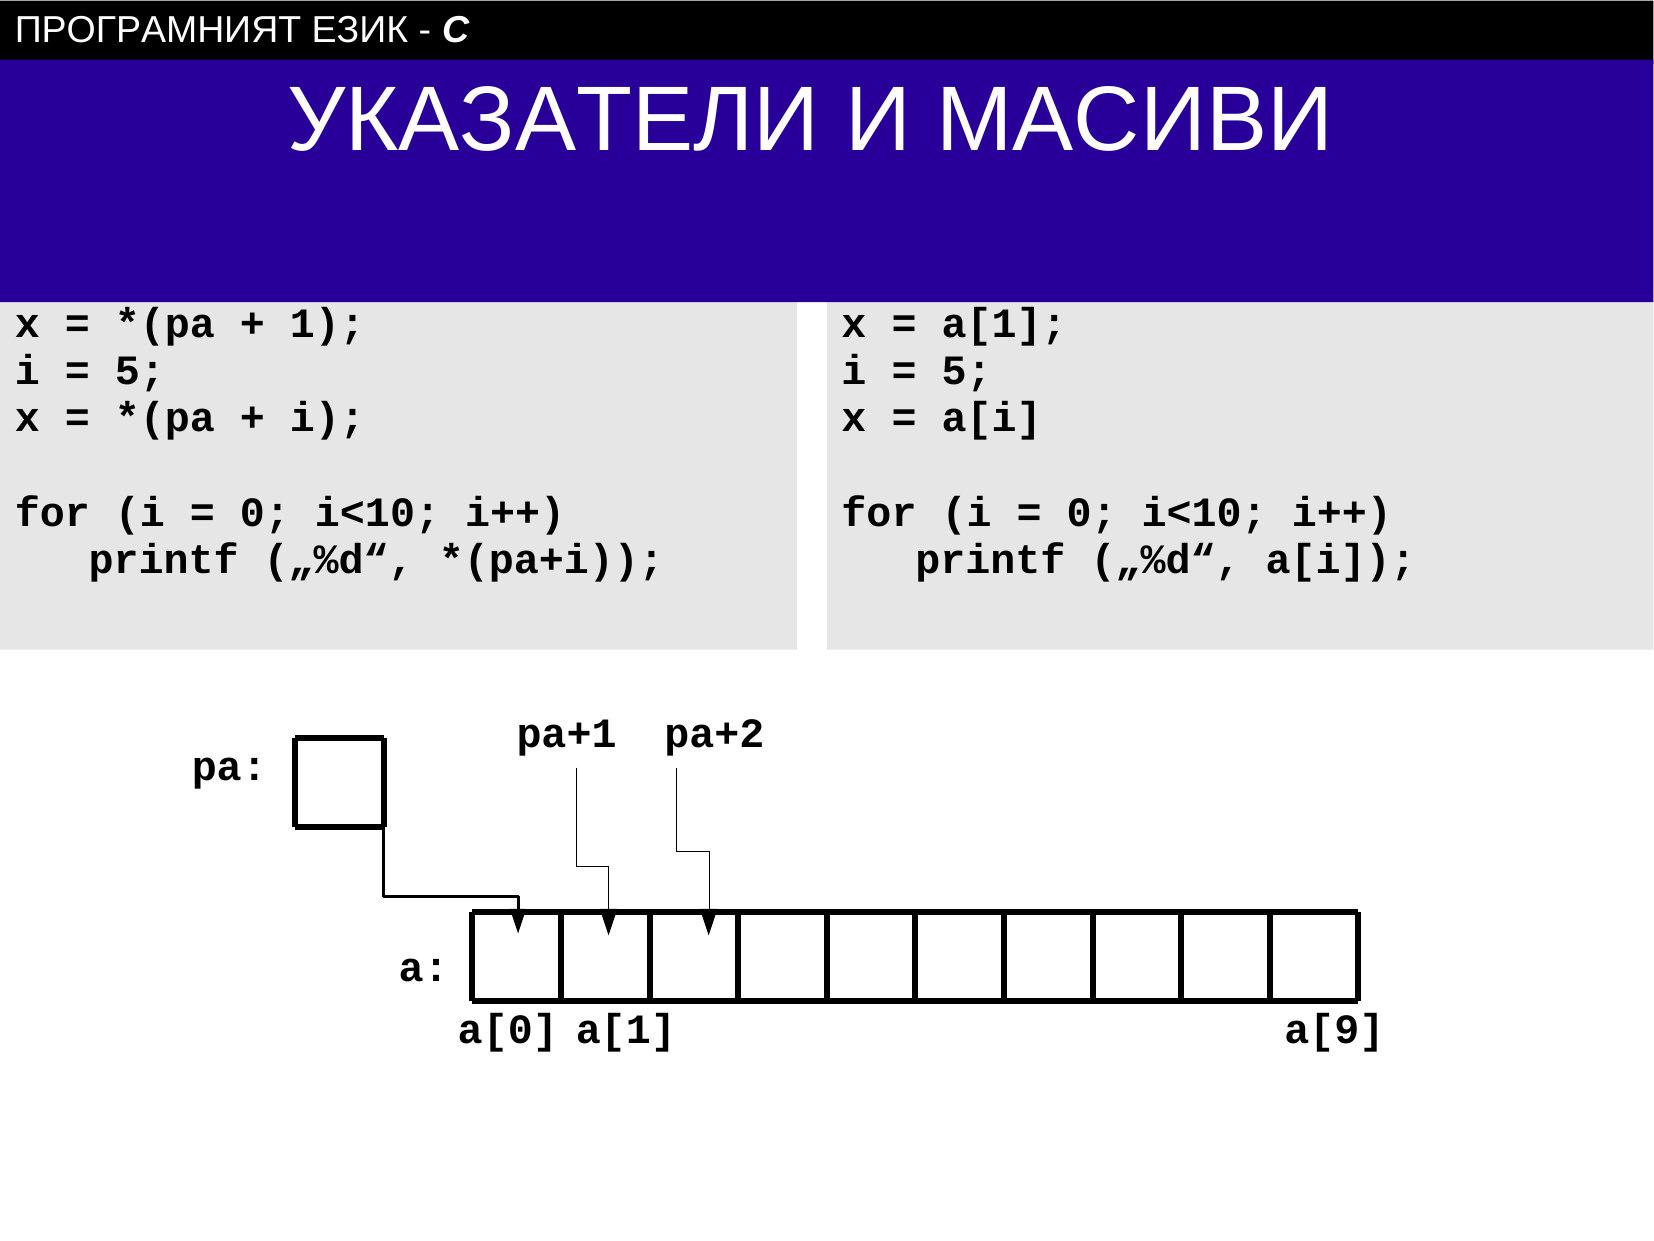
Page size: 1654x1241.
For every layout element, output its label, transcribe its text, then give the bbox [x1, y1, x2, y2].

text_box a: [383, 938, 473, 1000]
text_box ПРОГРАМНИЯT ЕЗИК - С [0, 0, 1654, 59]
text_box pa+1 [501, 705, 649, 767]
text_box a[9] [1269, 1000, 1418, 1062]
text_box pa+2 [649, 705, 798, 767]
text_box pa: [177, 738, 296, 799]
text_box x = a[1]; i = 5; x = a[i] for (i = 0; i<10; i++) printf („%d“, a[i]); [826, 303, 1654, 650]
text_box x = *(pa + 1); i = 5; x = *(pa + i); for (i = 0; i<10; i++) printf („%d“, *(pa+i)); [0, 303, 798, 650]
text_box a[0] [442, 1000, 561, 1062]
text_box УКАЗАТЕЛИ И МАСИВИ [0, 59, 1654, 303]
text_box a[1] [561, 1000, 709, 1062]
